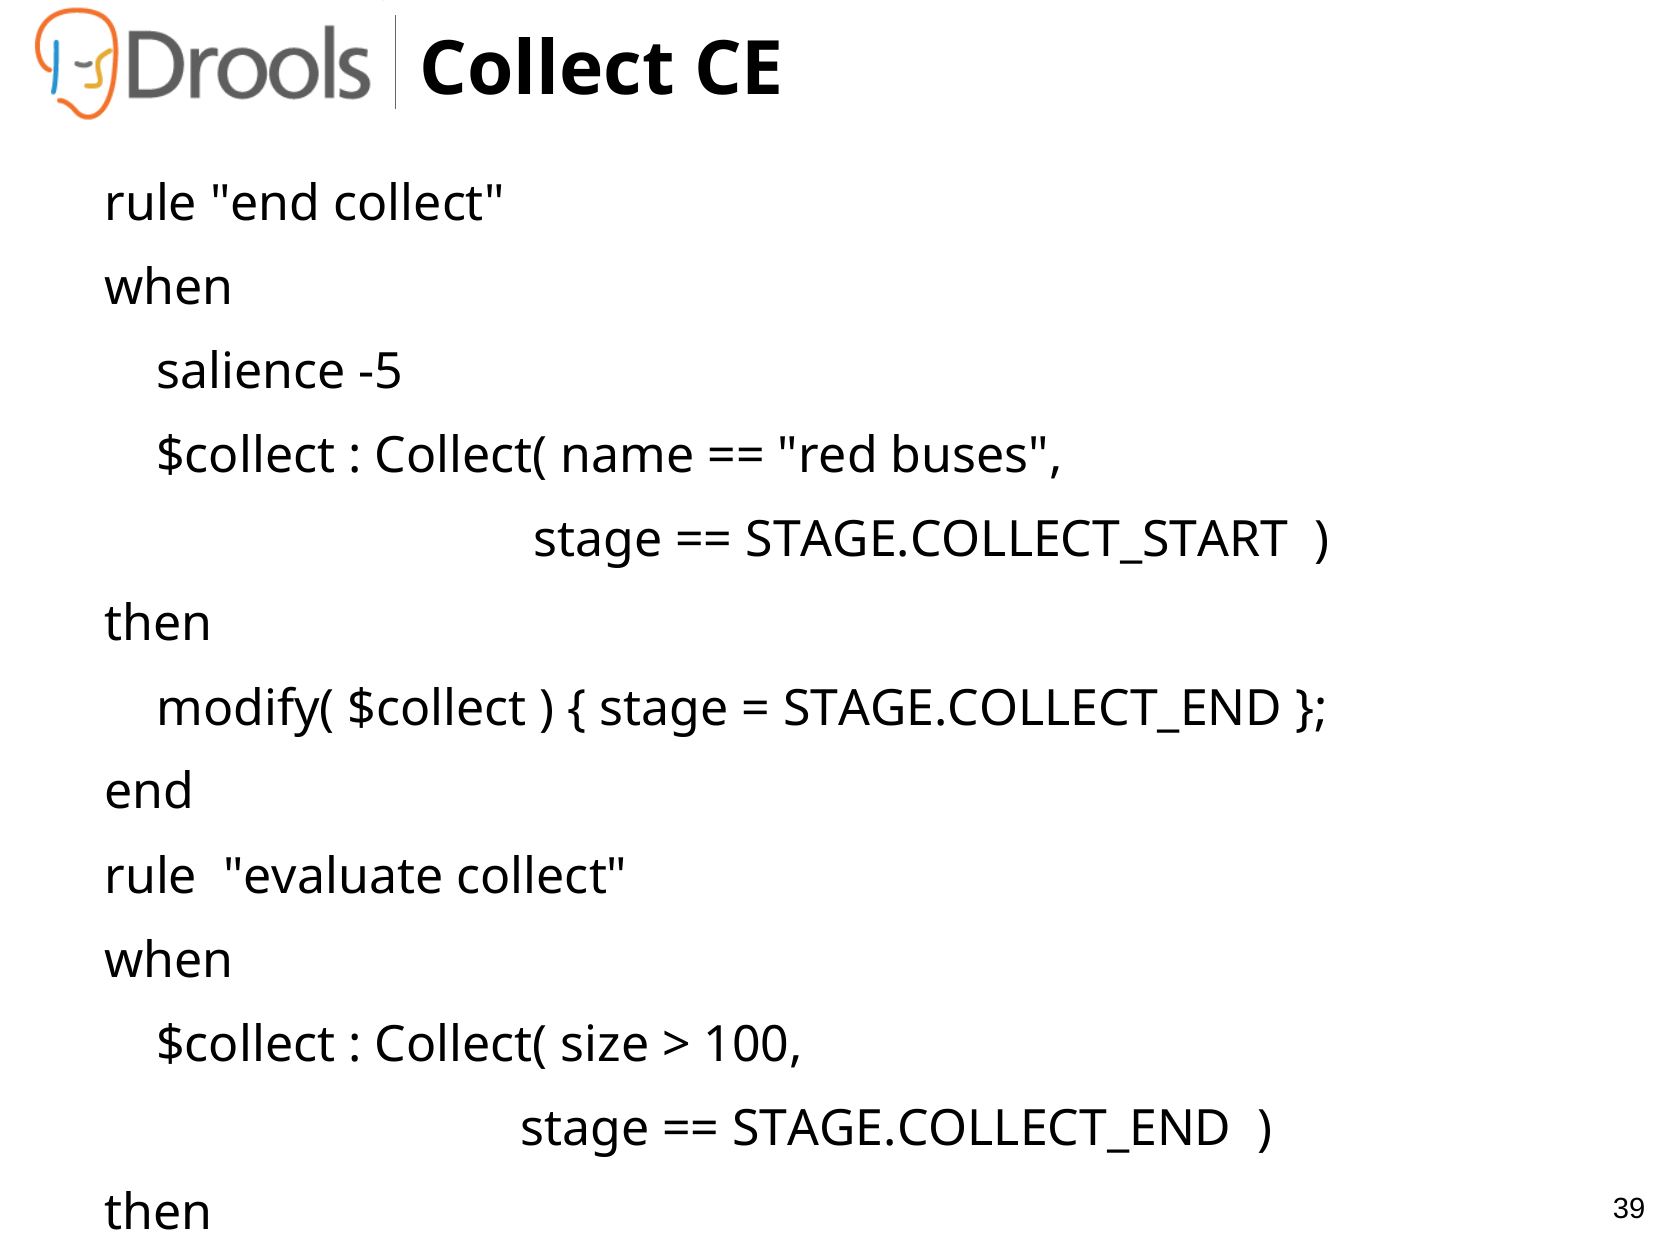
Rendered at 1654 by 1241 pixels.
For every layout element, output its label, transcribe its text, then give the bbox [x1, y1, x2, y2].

list rule "end collect" when salience -5 $collect : Collect( name == "red buses", stage == STAGE.COLLECT_START ) then modify( $collect ) { stage = STAGE.COLLECT_END }; end rule "evaluate collect" when $collect : Collect( size > 100, stage == STAGE.COLLECT_END ) then print "size is > 100"; end [104, 166, 1517, 1225]
picture [29, 0, 384, 126]
title Collect CE [419, 12, 1630, 118]
